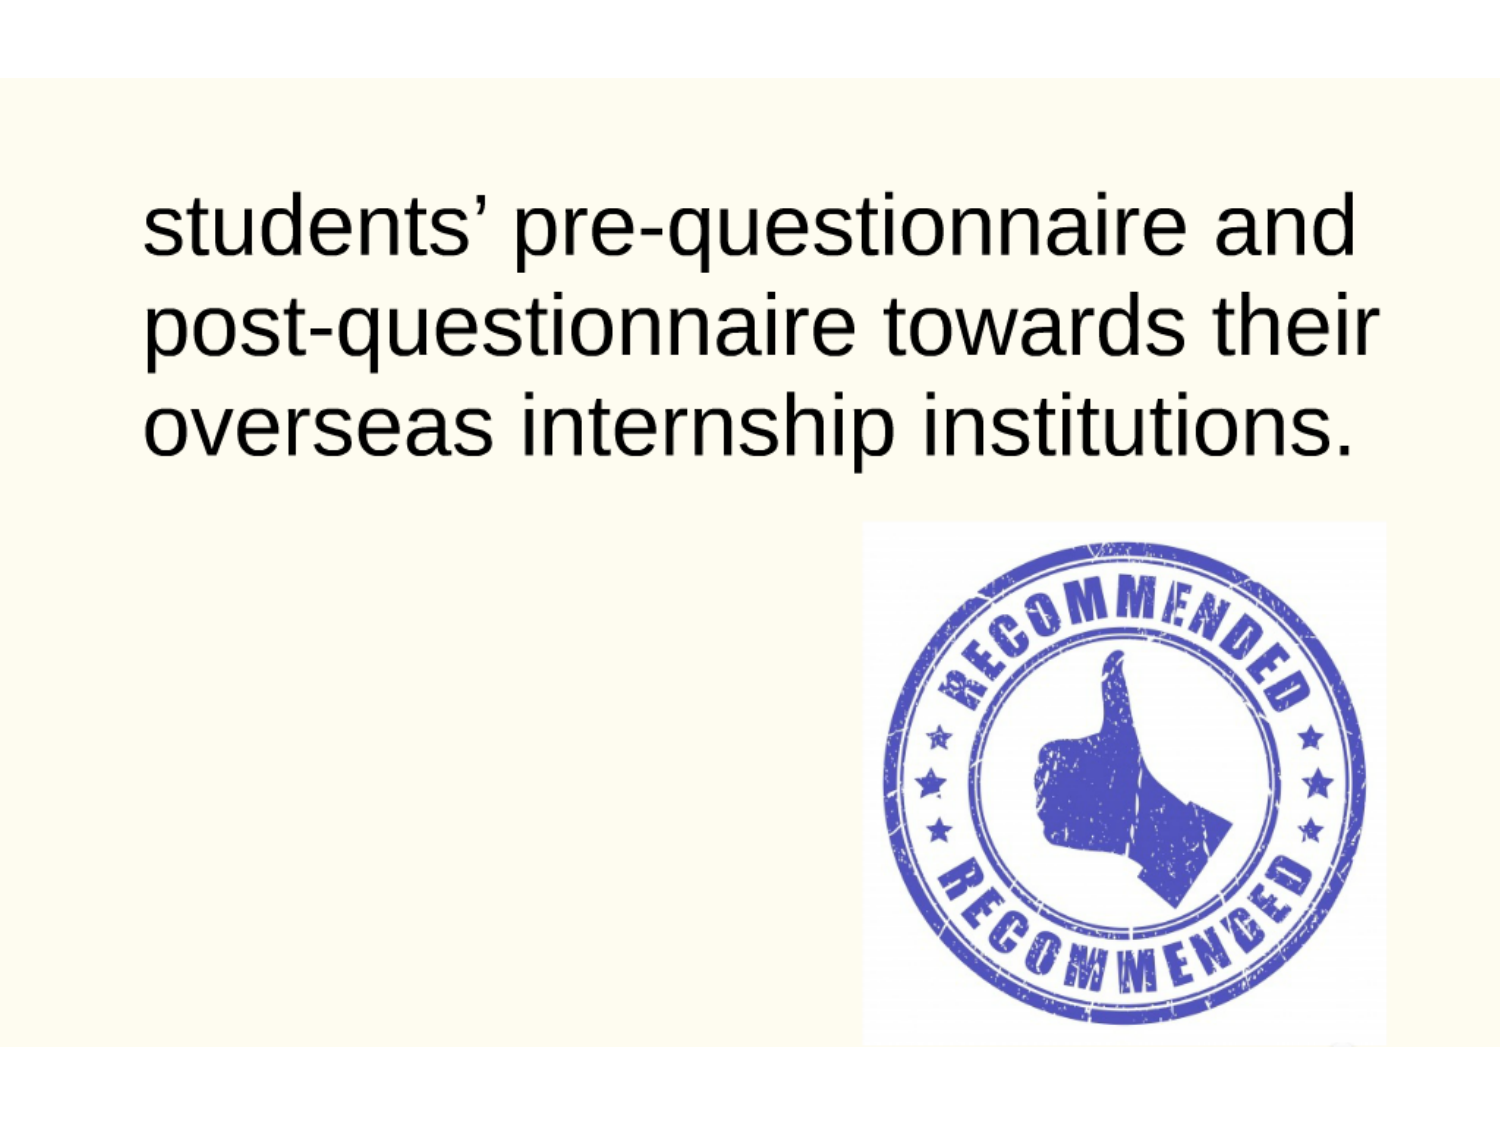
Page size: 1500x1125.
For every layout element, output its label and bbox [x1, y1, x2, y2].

picture [0, 78, 1500, 1047]
